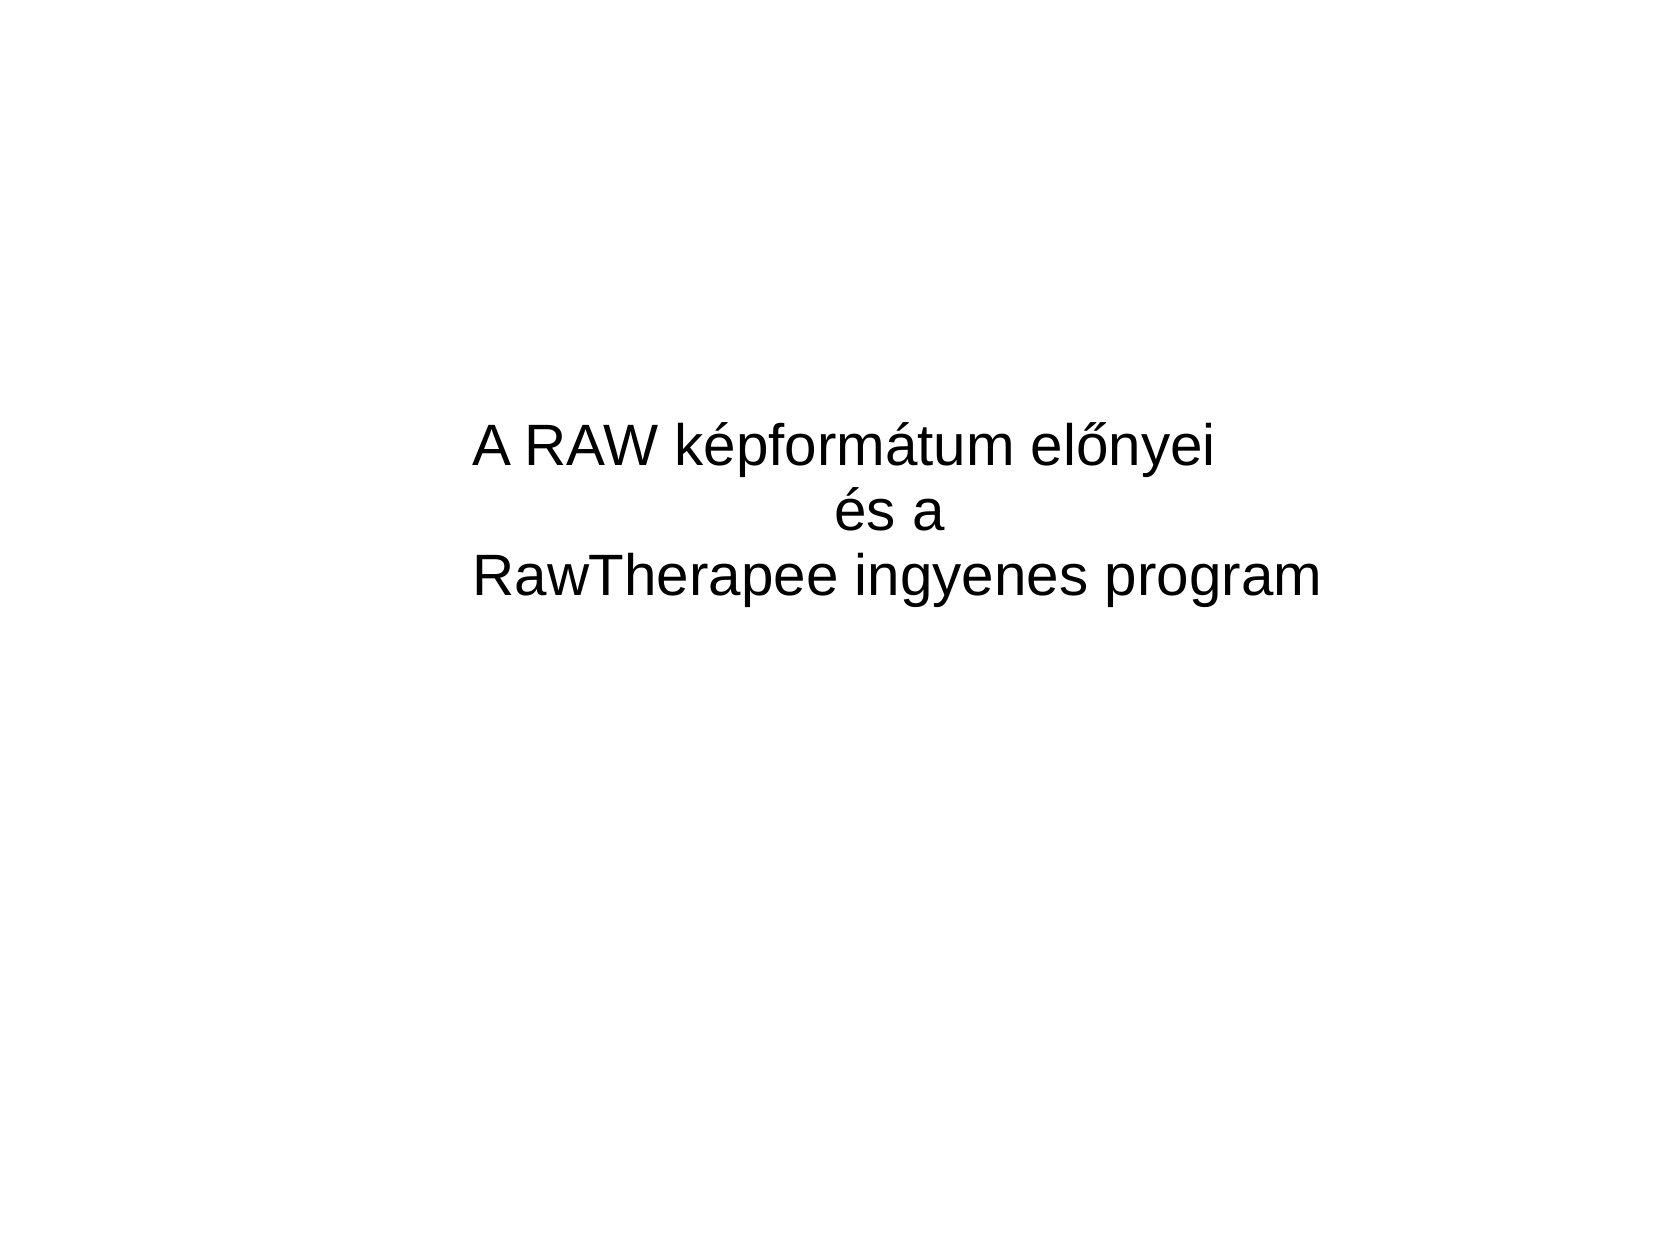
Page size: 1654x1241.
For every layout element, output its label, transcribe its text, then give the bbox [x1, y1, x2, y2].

text_box A RAW képformátum előnyei és a RawTherapee ingyenes program [457, 405, 1338, 615]
